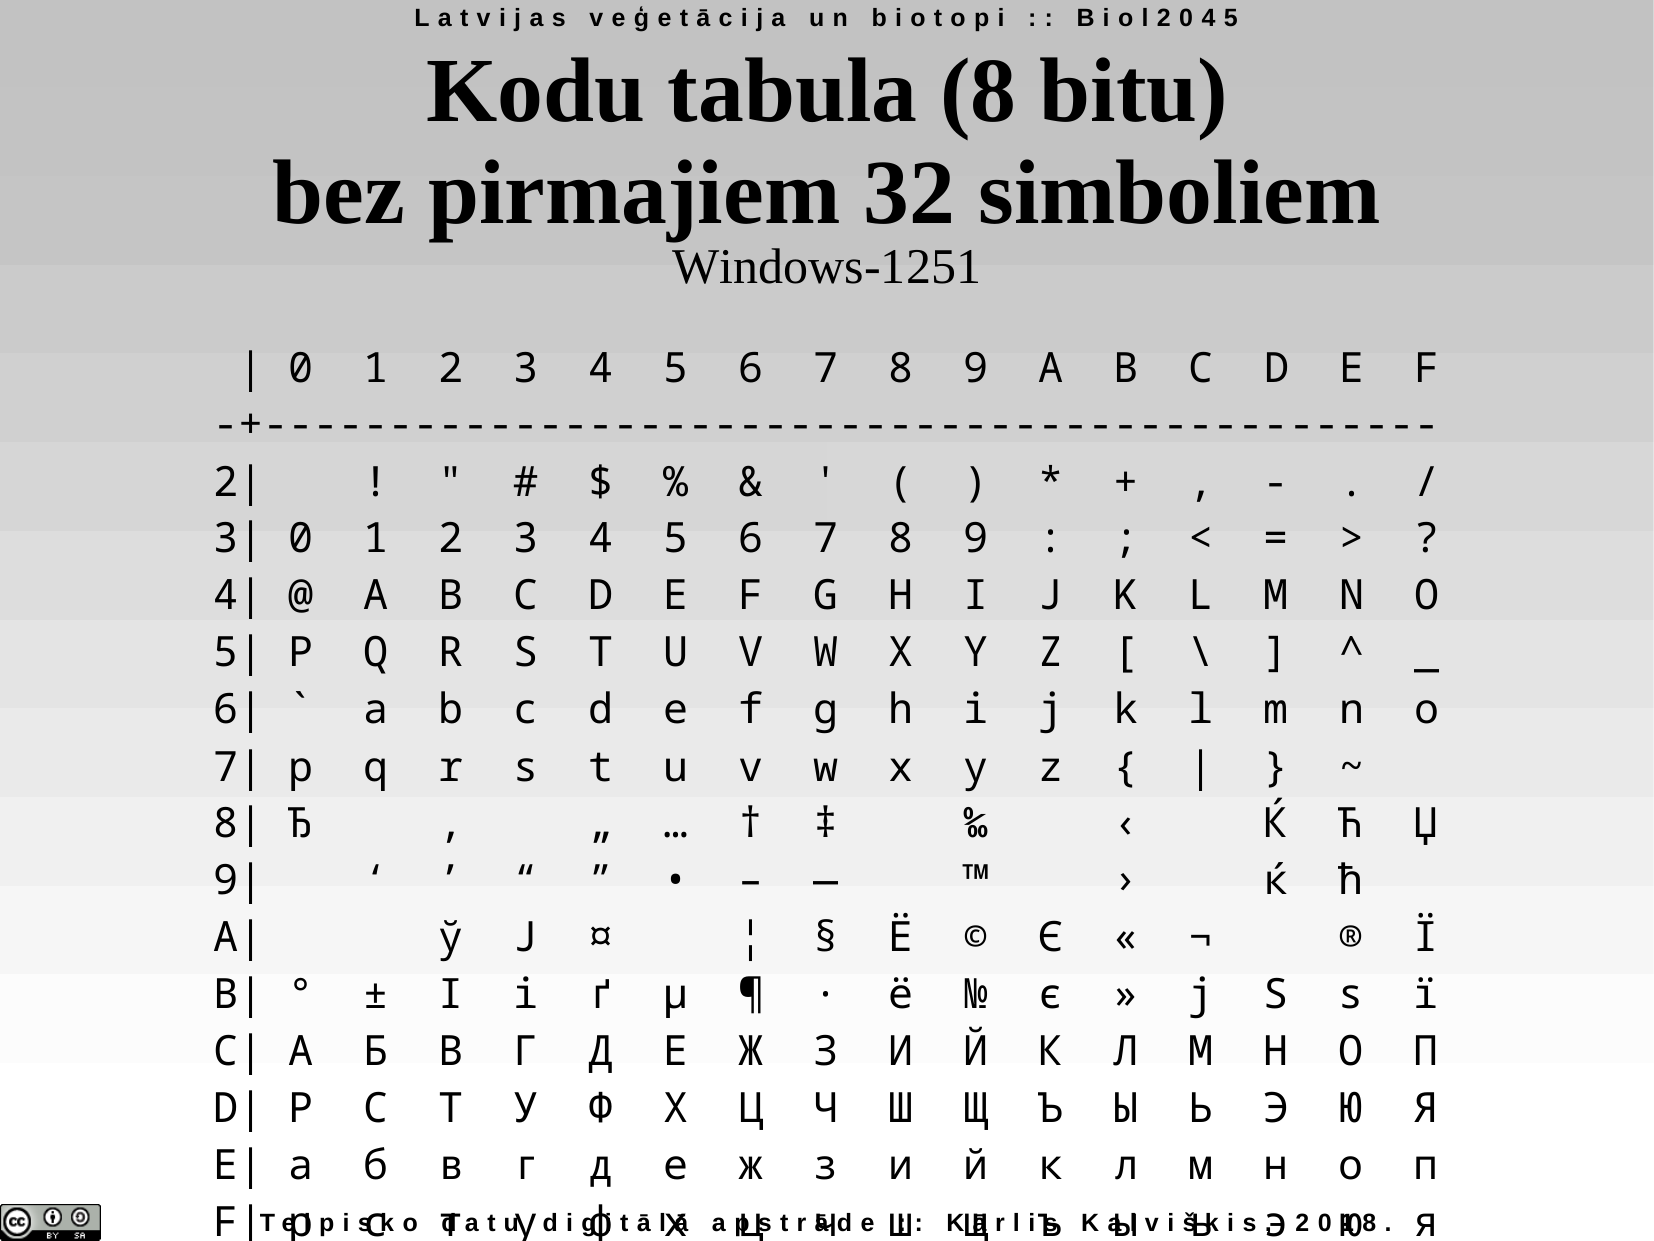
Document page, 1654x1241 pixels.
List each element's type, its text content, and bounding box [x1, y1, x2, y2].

picture [595, 1216, 599, 1233]
picture [295, 1216, 305, 1233]
picture [0, 0, 1654, 1241]
text_box Windows-1251 [673, 237, 981, 297]
picture [586, 1220, 591, 1229]
picture [602, 1216, 606, 1233]
title Kodu tabula (8 bitu) bez pirmajiem 32 simboliem [59, 37, 1596, 246]
text_box | 0 1 2 3 4 5 6 7 8 9 A B C D E F -+----------------------------------------------- 2| ! " # $ % & ' ( ) * + , - . / 3| 0 1 2 3 4 5 6 7 8 9 : ; < = > ? 4| @ A B C D E F G H I J K L M N O 5| P Q R S T U V W X Y Z [ \ ] ^ _ 6| ` a b c d e f g h i j k l m n o 7| p q r s t u v w x y z { | } ~ 8| Ђ ‚ „ … † ‡ ‰ ‹ Ќ Ћ Џ 9| ‘ ’ “ ” • – — ™ › ќ ћ A| ў Ј ¤ ¦ § Ё © Є « ¬ ® Ї B| ° ± І і ґ µ ¶ · ё № є » ј Ѕ ѕ ї C| А Б В Г Д Е Ж З И Й К Л М Н О П D| Р С Т У Ф Х Ц Ч Ш Щ Ъ Ы Ь Э Ю Я E| а б в г д е ж з и й к л м н о п F| р с т у ф х ц ч ш щ ъ ы ь э ю я [213, 337, 1439, 1138]
